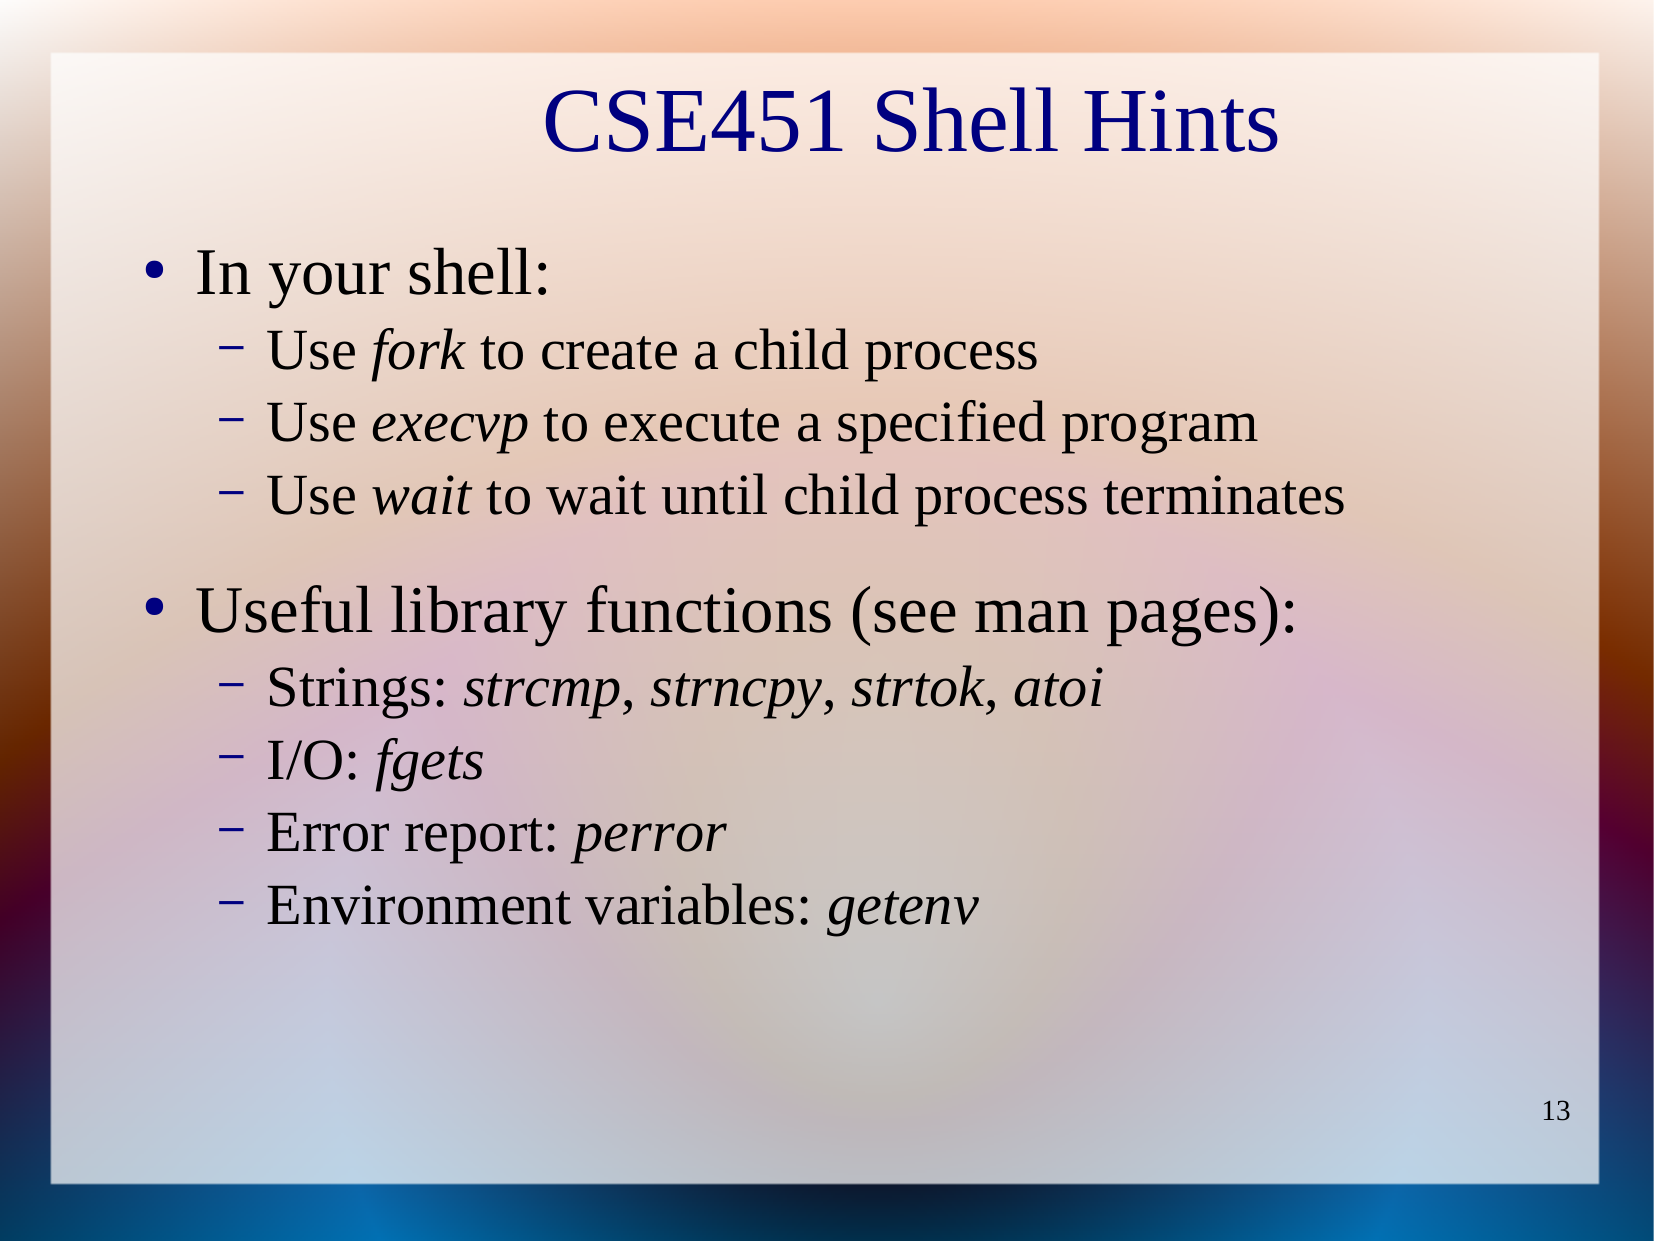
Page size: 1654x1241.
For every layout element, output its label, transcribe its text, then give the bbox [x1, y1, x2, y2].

list In your shell: Use fork to create a child process Use execvp to execute a specified program Use wait to wait until child process terminates Useful library functions (see man pages): Strings: strcmp, strncpy, strtok, atoi I/O: fgets Error report: perror Environment variables: getenv [110, 234, 1620, 1109]
title CSE451 Shell Hints [208, 38, 1618, 180]
picture [0, 0, 1654, 1241]
